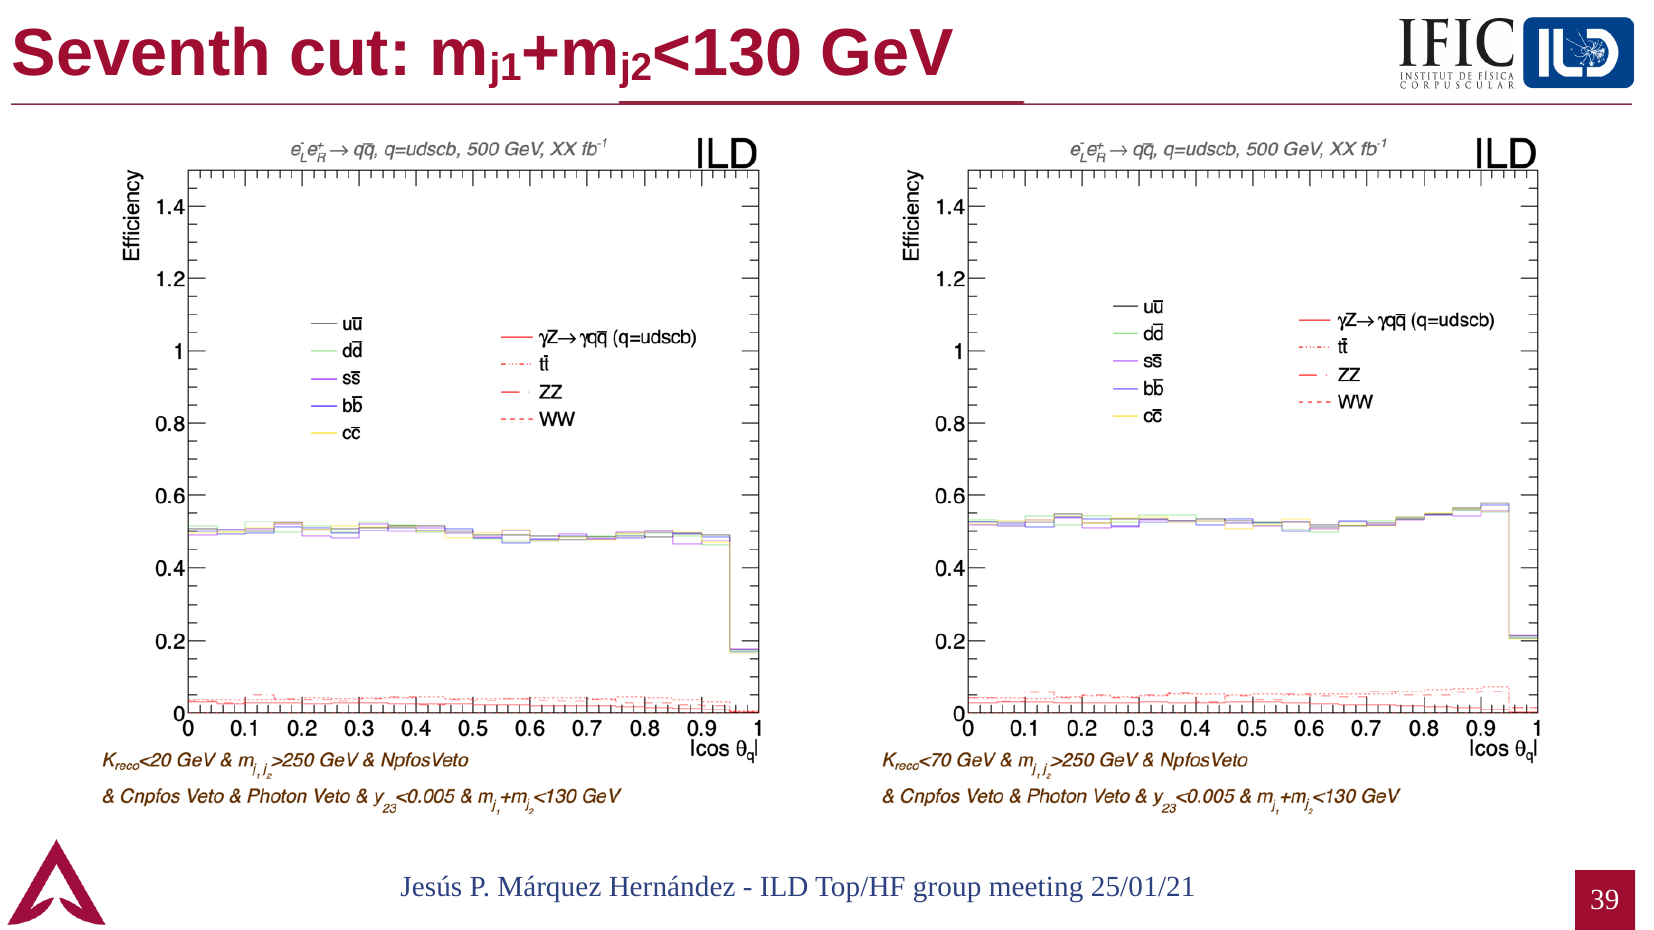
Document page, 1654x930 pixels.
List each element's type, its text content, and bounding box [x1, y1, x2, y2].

picture [73, 135, 795, 823]
title Seventh cut: mj1+mj2<130 GeV [11, 14, 1500, 102]
picture [11, 101, 1632, 105]
picture [1522, 14, 1635, 90]
picture [7, 839, 106, 925]
picture [1500, 16, 1517, 92]
picture [853, 135, 1574, 823]
